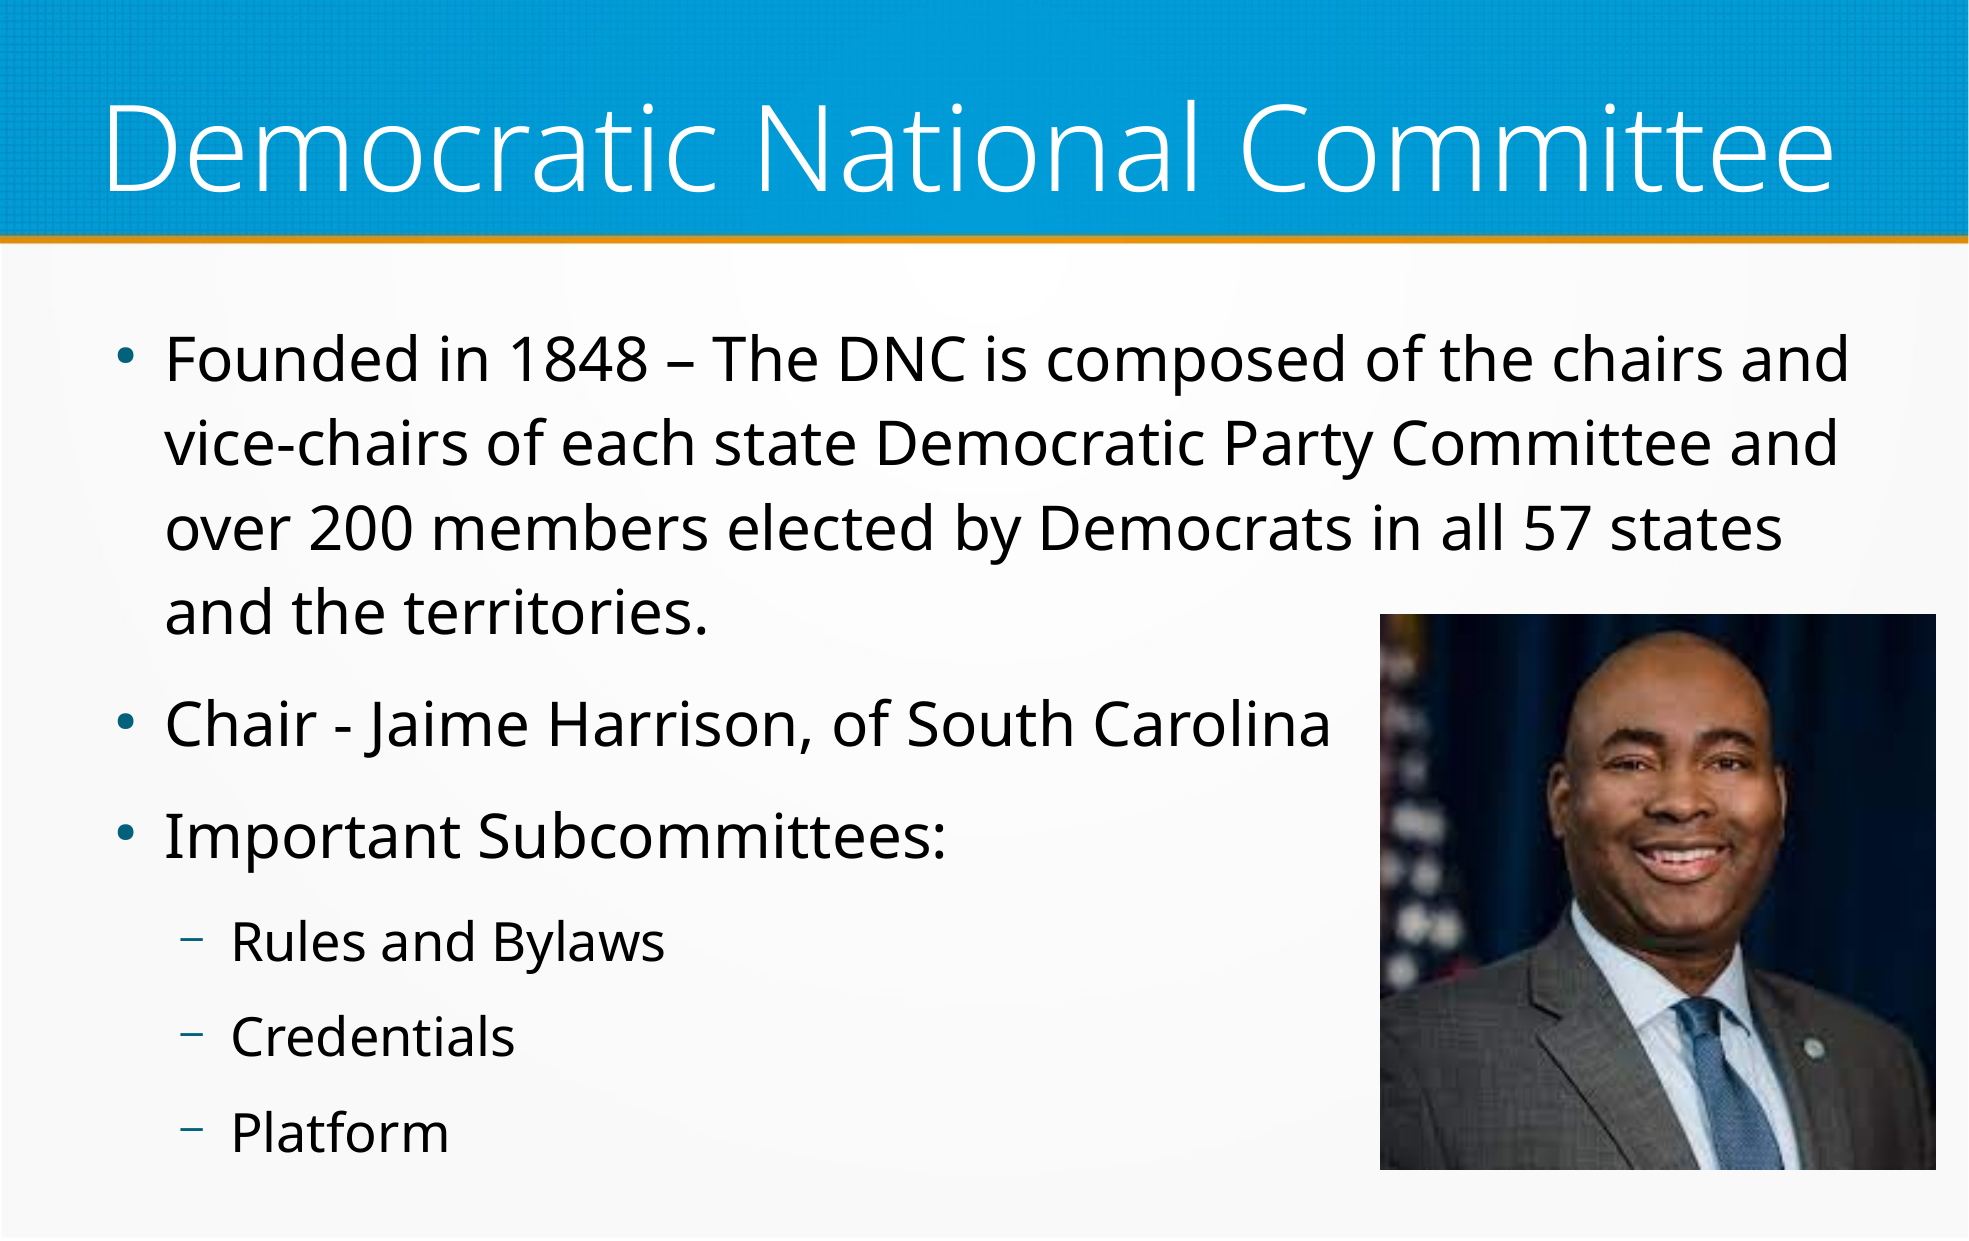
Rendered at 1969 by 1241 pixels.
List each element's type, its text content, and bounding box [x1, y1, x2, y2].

title Democratic National Committee [98, 19, 1870, 227]
picture [0, 233, 1969, 1241]
list Founded in 1848 – The DNC is composed of the chairs and vice-chairs of each state Democratic Party Committee and over 200 members elected by Democrats in all 57 states and the territories. Chair - Jaime Harrison, of South Carolina Important Subcommittees: Rules and Bylaws Credentials Platform [98, 315, 1861, 1171]
